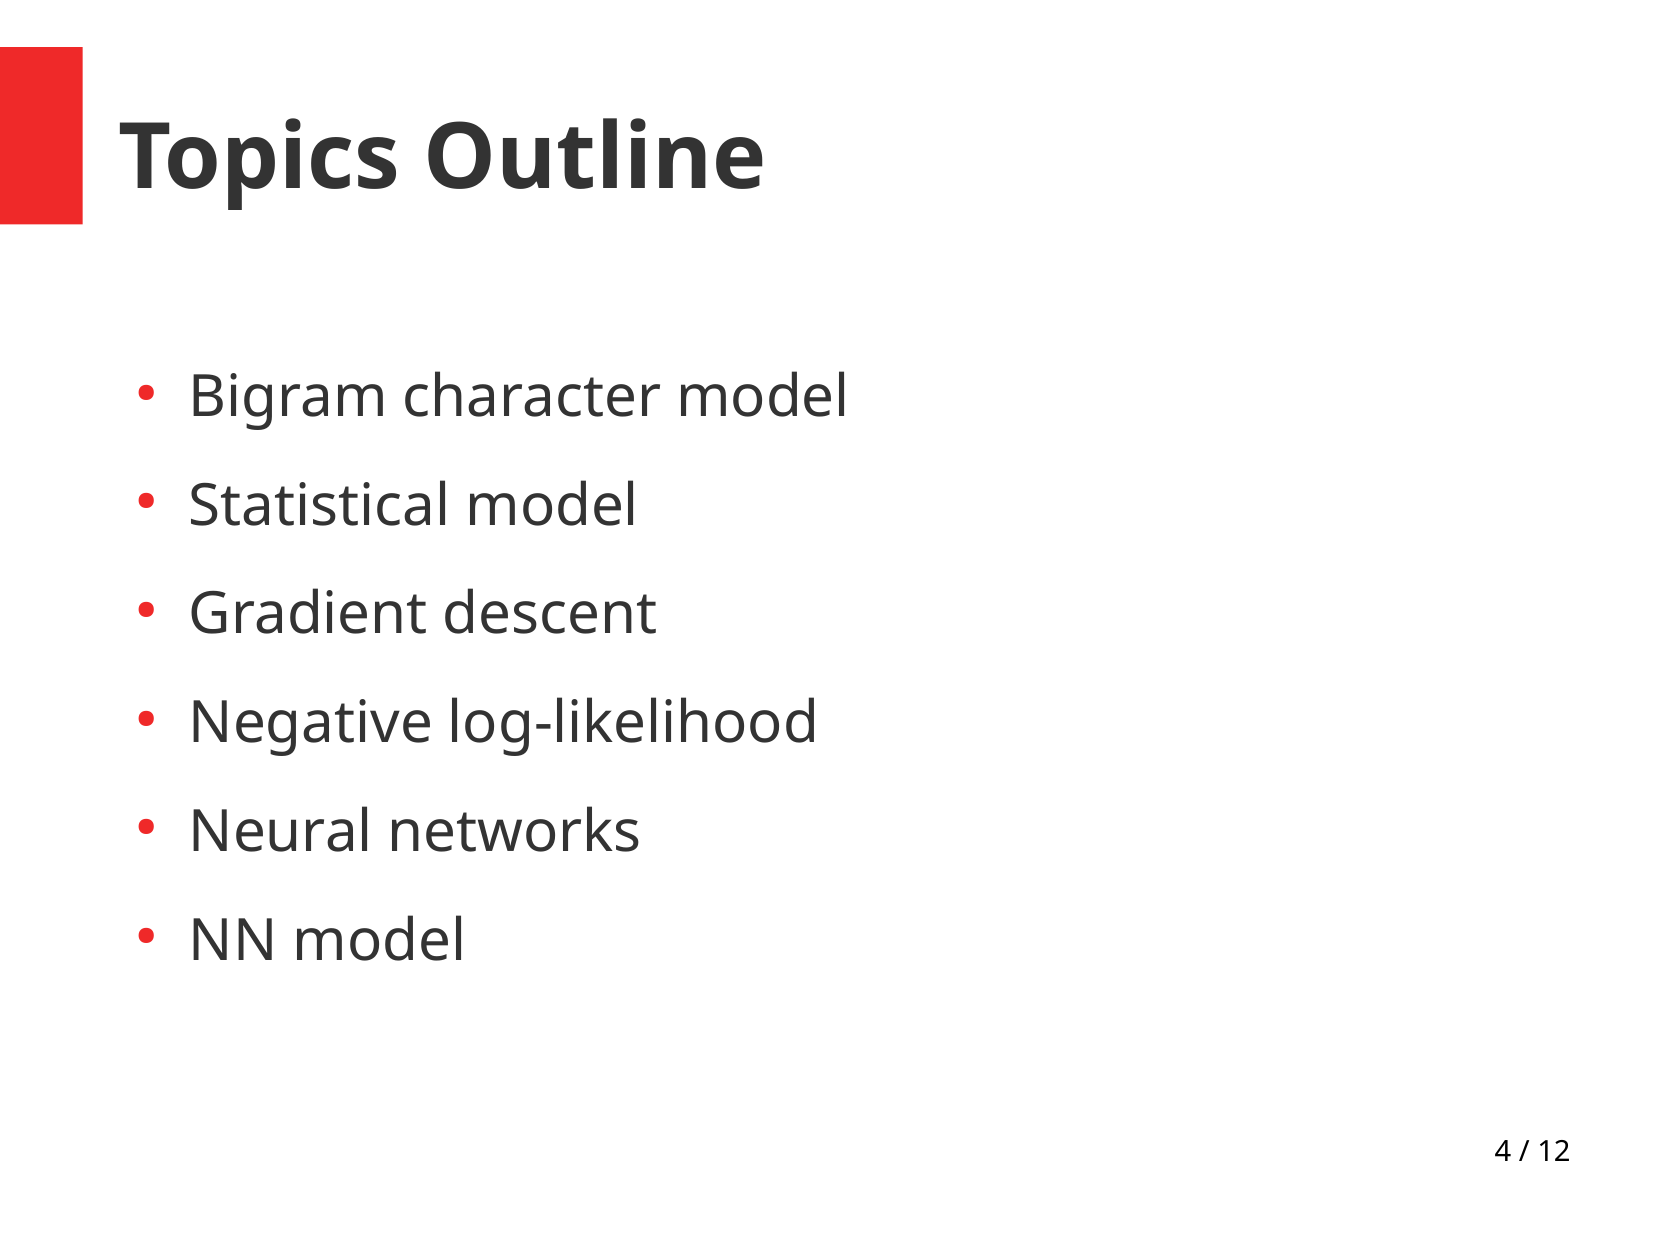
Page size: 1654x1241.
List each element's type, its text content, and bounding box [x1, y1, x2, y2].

list Bigram character model Statistical model Gradient descent Negative log-likelihood Neural networks NN model [118, 354, 1536, 1074]
title Topics Outline [118, 49, 1571, 257]
